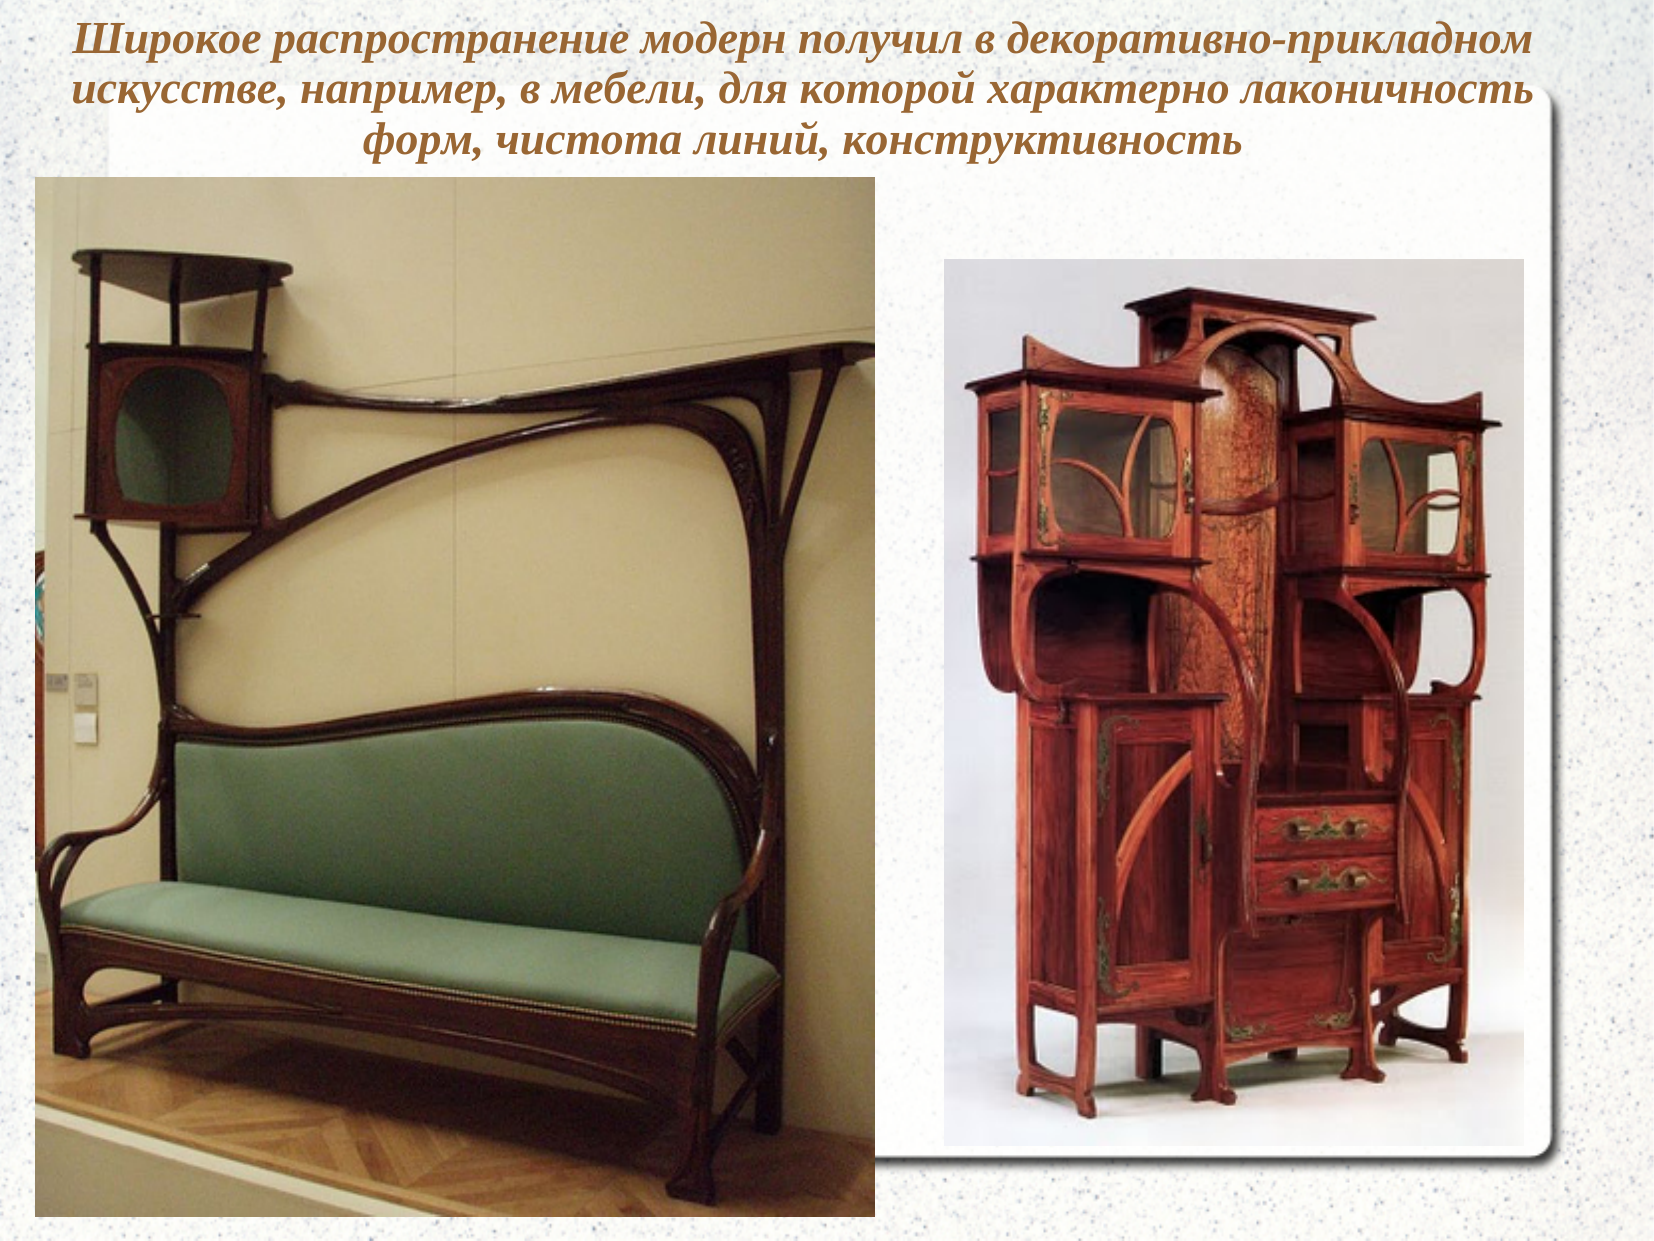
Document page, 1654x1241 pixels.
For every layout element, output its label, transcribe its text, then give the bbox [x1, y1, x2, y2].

picture [0, 0, 1654, 1241]
title Широкое распространение модерн получил в декоративно-прикладном искусстве, например, в мебели, для которой характерно лаконичность форм, чистота линий, конструктивность [23, 0, 1583, 178]
